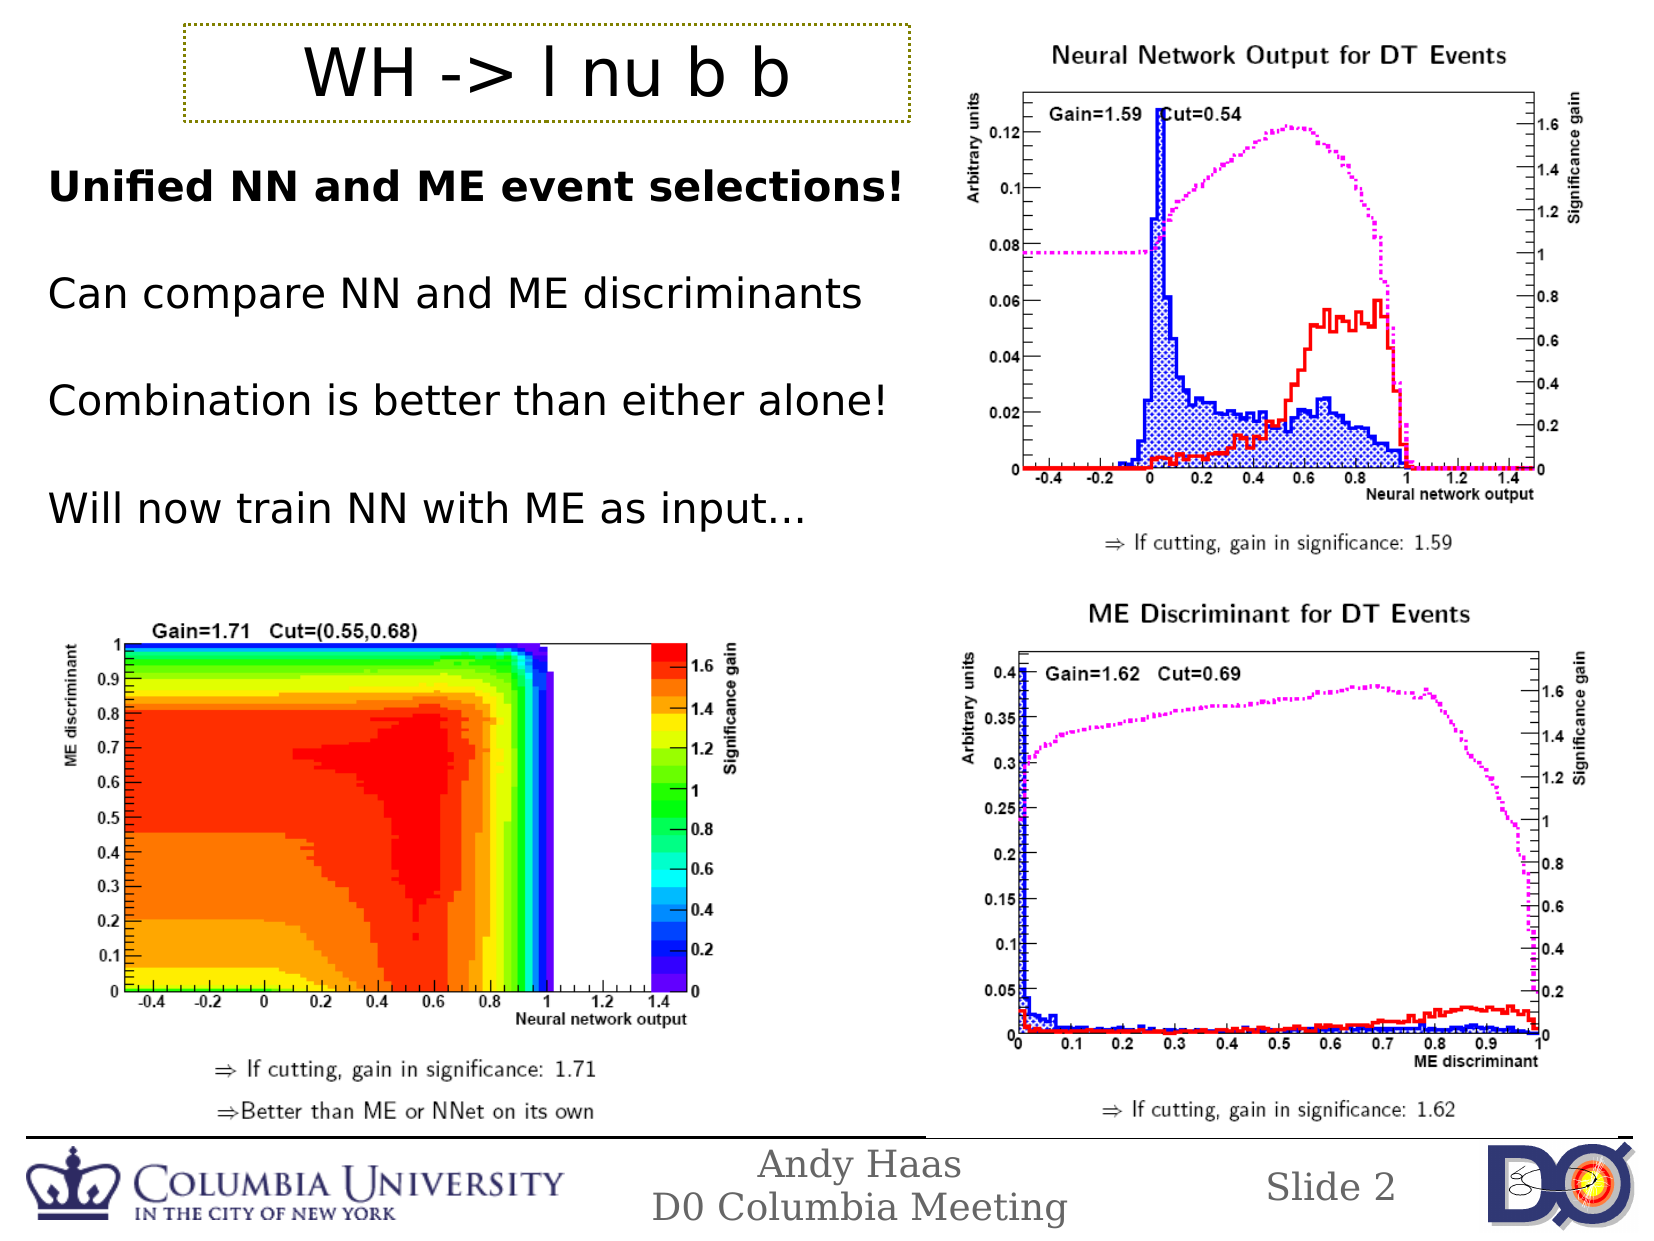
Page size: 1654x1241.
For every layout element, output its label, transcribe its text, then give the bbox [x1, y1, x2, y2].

picture [26, 1146, 565, 1220]
picture [925, 29, 1629, 587]
picture [38, 625, 790, 1135]
list Unified NN and ME event selections! Can compare NN and ME discriminants Combination is better than either alone! Will now train NN with ME as input... [30, 170, 929, 625]
title WH -> l nu b b [184, 24, 910, 122]
picture [926, 592, 1618, 1138]
picture [1479, 1140, 1639, 1233]
